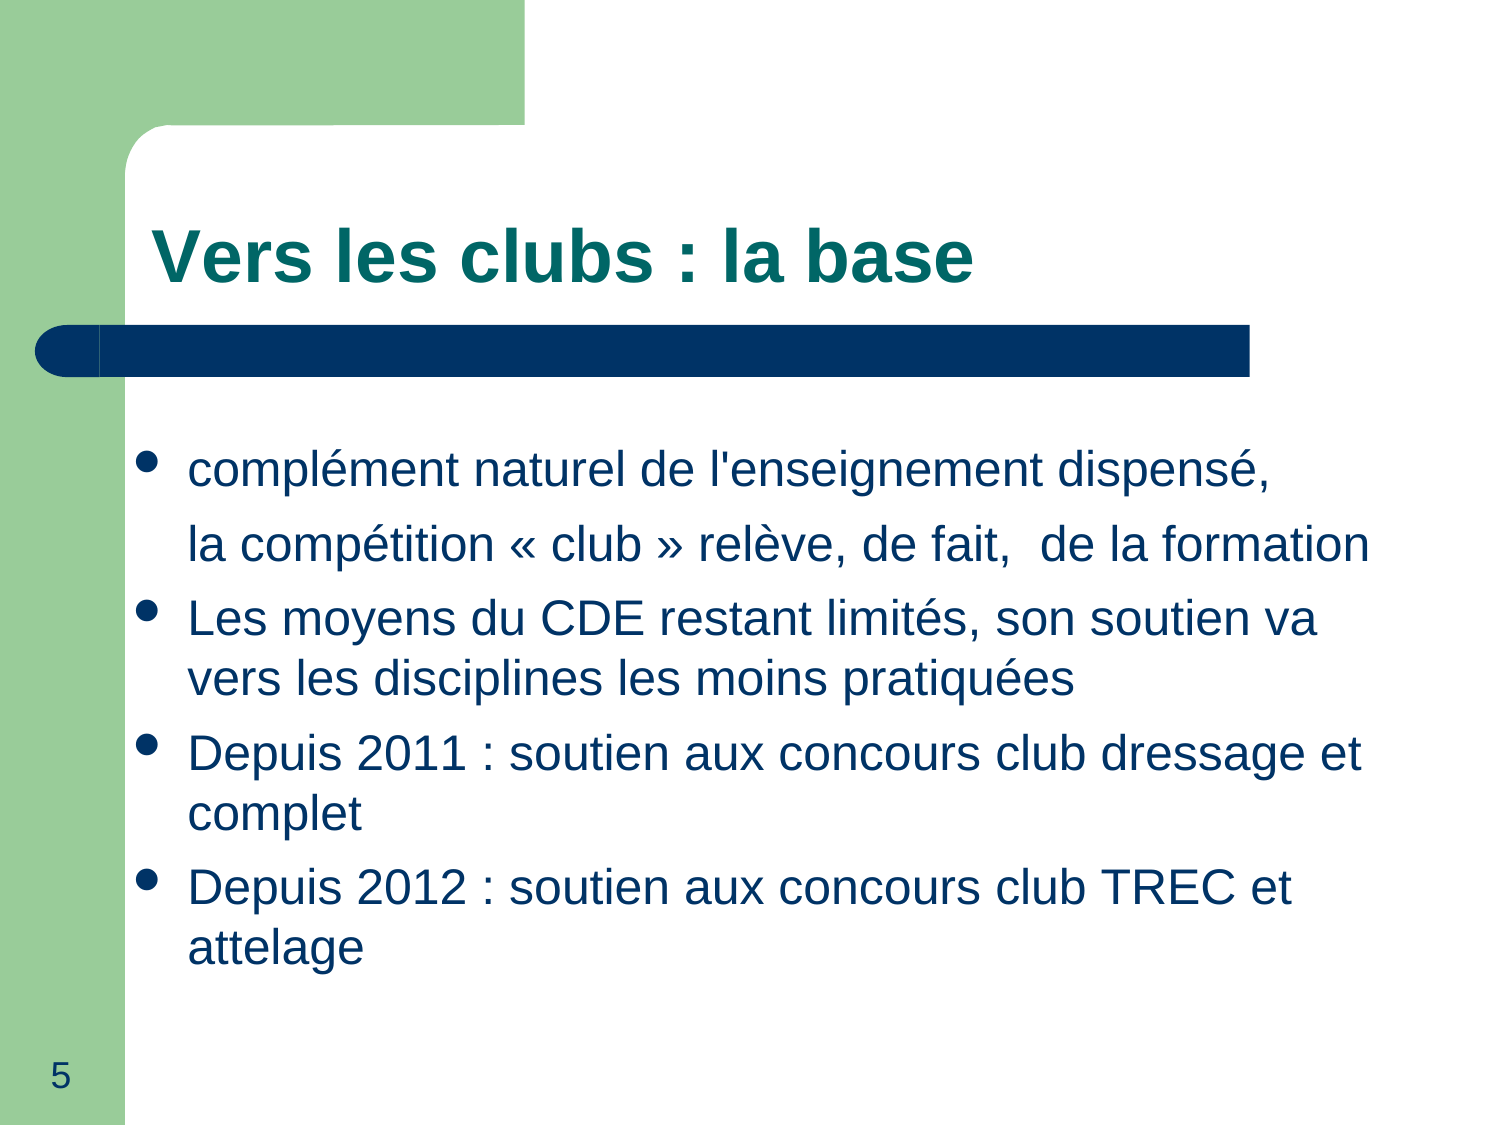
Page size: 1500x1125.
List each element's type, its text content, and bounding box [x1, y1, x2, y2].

list complément naturel de l'enseignement dispensé, la compétition « club » relève, de fait, de la formation Les moyens du CDE restant limités, son soutien va vers les disciplines les moins pratiquées Depuis 2011 : soutien aux concours club dressage et complet Depuis 2012 : soutien aux concours club TREC et attelage [118, 354, 1428, 1125]
title Vers les clubs : la base [136, 107, 1412, 300]
